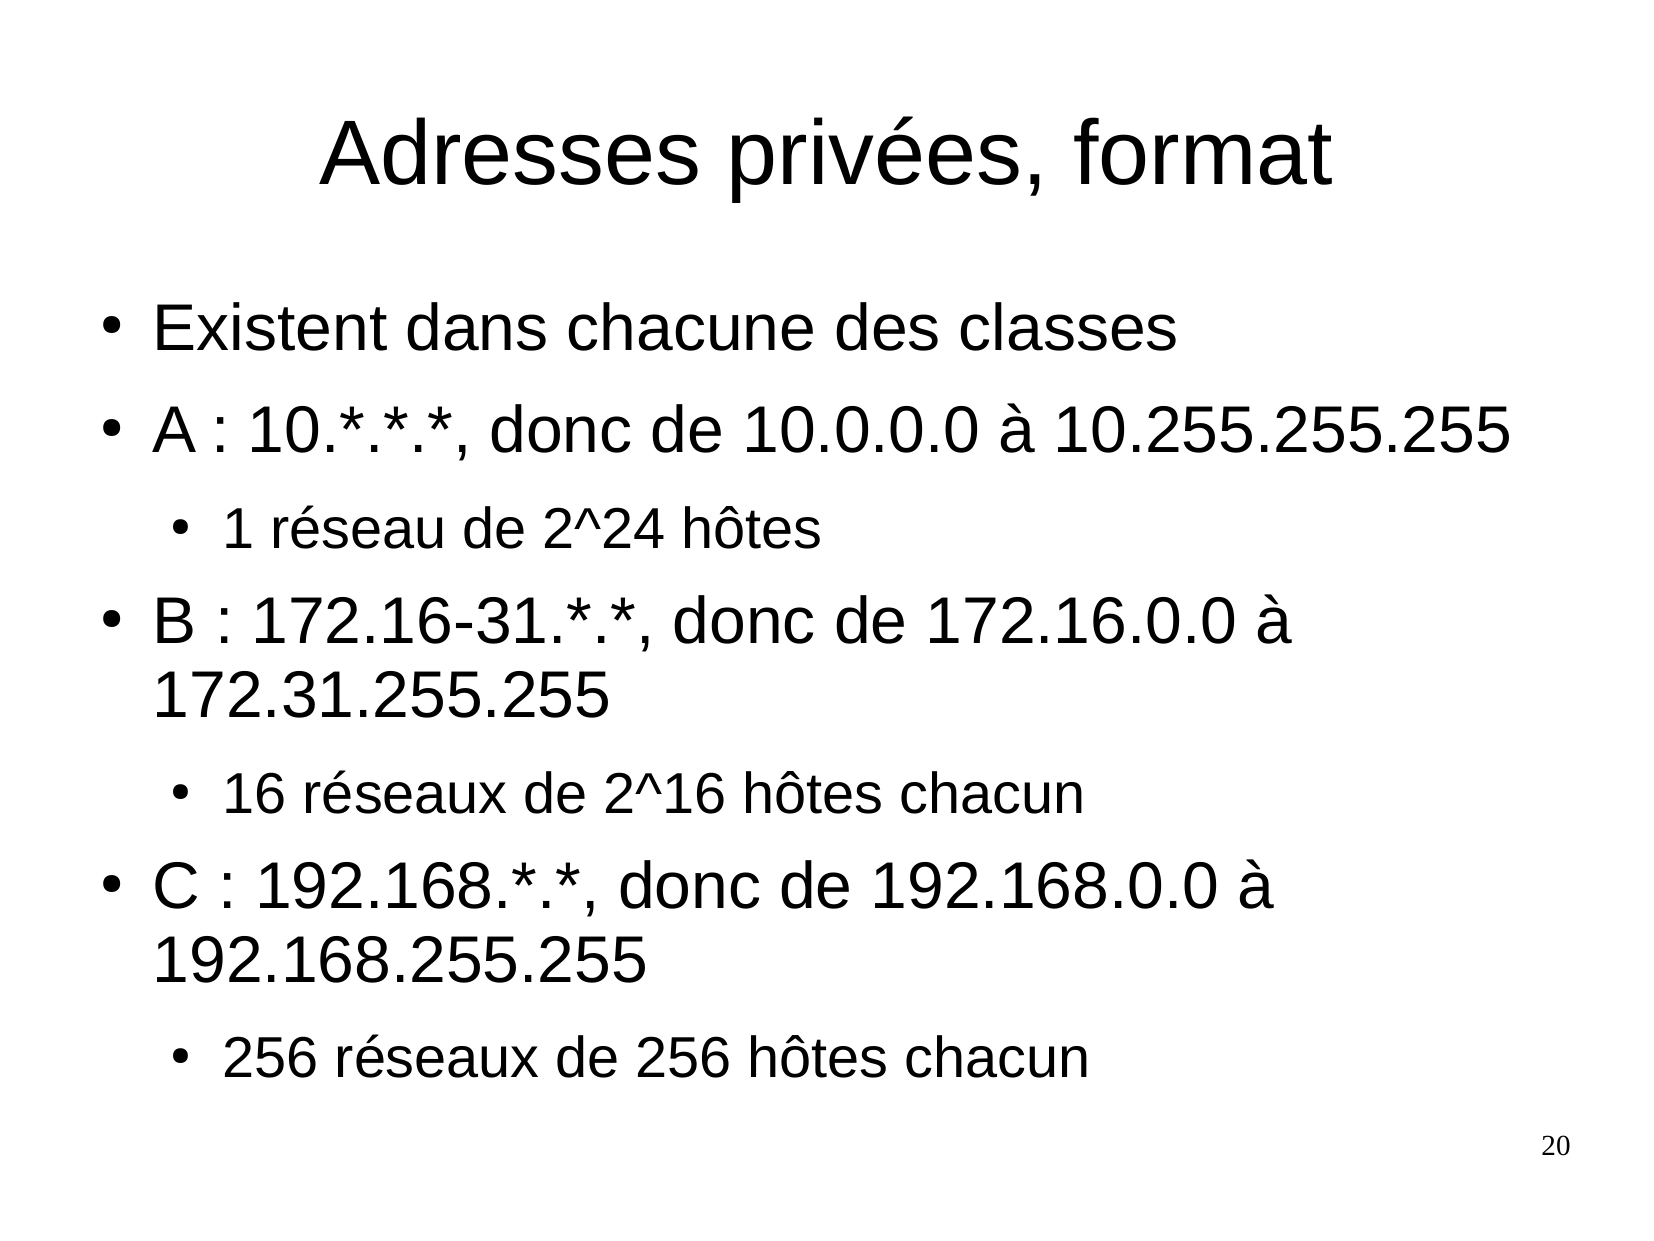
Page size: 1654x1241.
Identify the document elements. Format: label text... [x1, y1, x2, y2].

list Existent dans chacune des classes A : 10.*.*.*, donc de 10.0.0.0 à 10.255.255.255 1 réseau de 2^24 hôtes B : 172.16-31.*.*, donc de 172.16.0.0 à 172.31.255.255 16 réseaux de 2^16 hôtes chacun C : 192.168.*.*, donc de 192.168.0.0 à 192.168.255.255 256 réseaux de 256 hôtes chacun [82, 290, 1571, 1097]
title Adresses privées, format [82, 49, 1571, 257]
